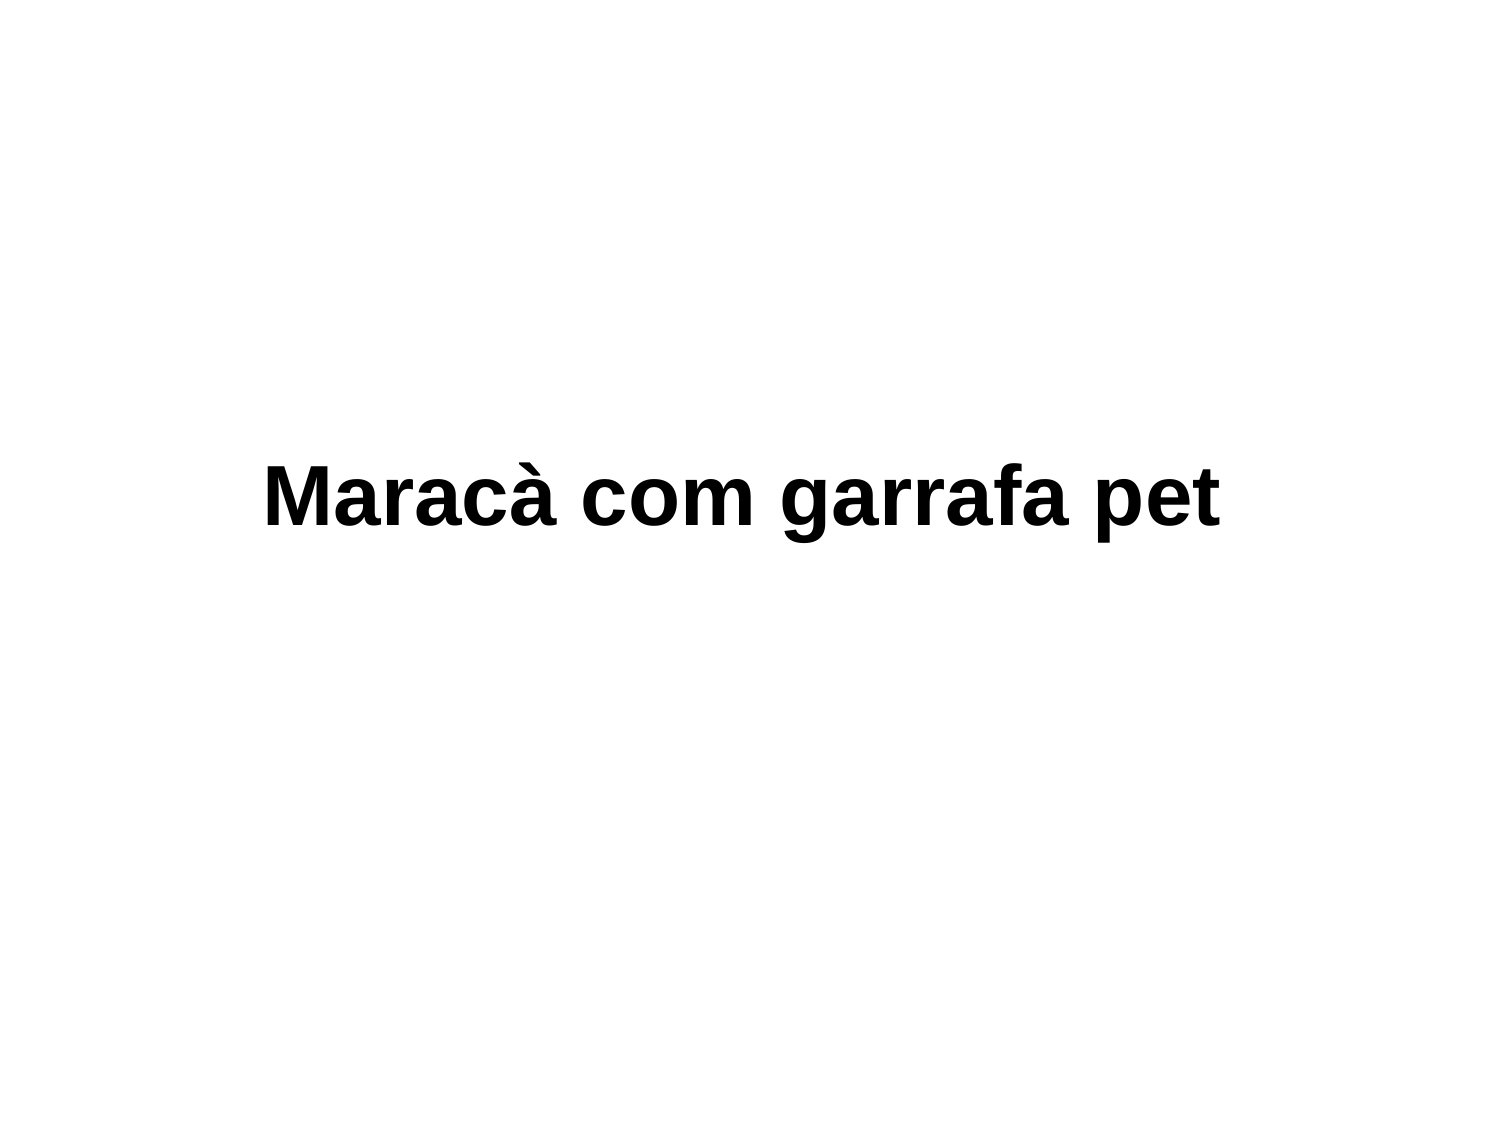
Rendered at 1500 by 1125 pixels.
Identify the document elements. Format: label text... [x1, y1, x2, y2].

title Maracà com garrafa pet [67, 432, 1418, 621]
